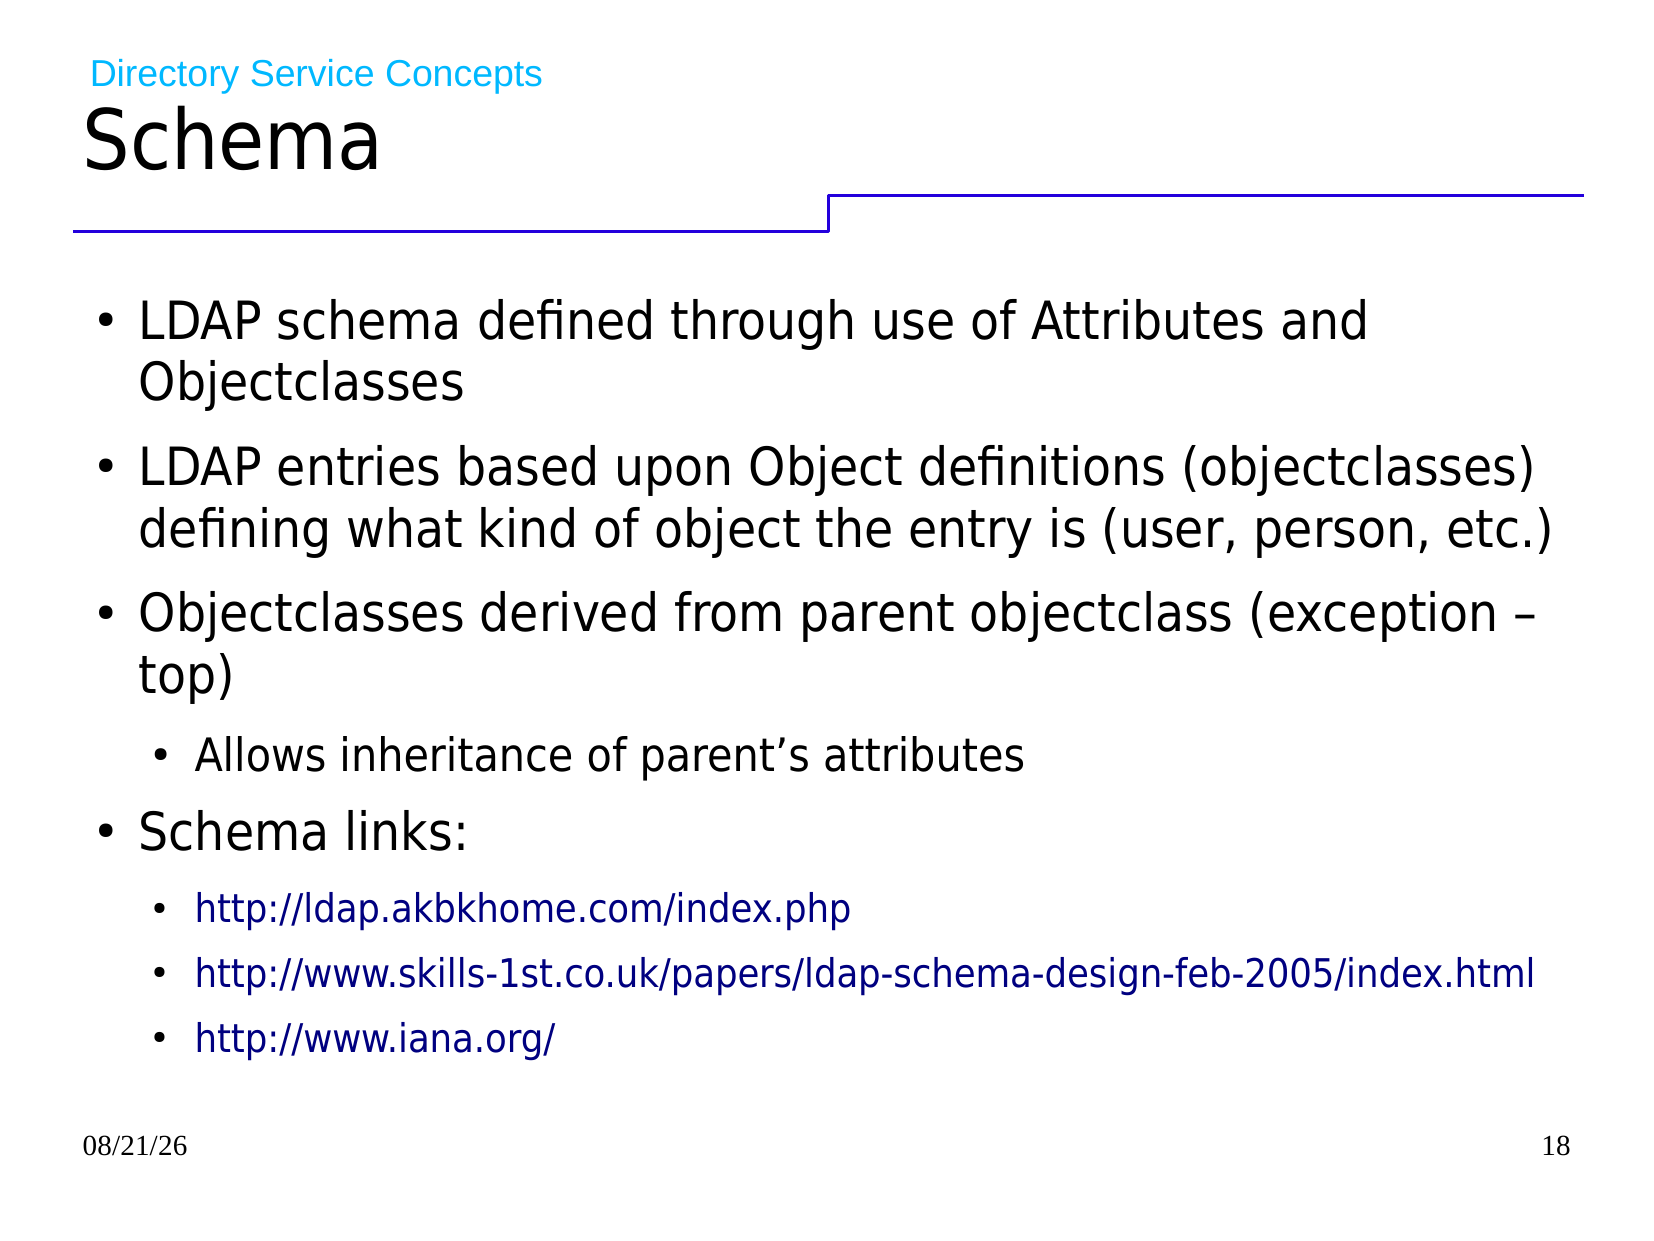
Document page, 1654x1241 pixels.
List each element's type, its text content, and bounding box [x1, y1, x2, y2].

list LDAP schema defined through use of Attributes and Objectclasses LDAP entries based upon Object definitions (objectclasses) defining what kind of object the entry is (user, person, etc.) Objectclasses derived from parent objectclass (exception – top) Allows inheritance of parent’s attributes Schema links: http://ldap.akbkhome.com/index.php http://www.skills-1st.co.uk/papers/ldap-schema-design-feb-2005/index.html http://www.iana.org/ [82, 290, 1571, 1109]
title Schema [82, 49, 1571, 232]
text_box Directory Service Concepts [75, 45, 571, 103]
